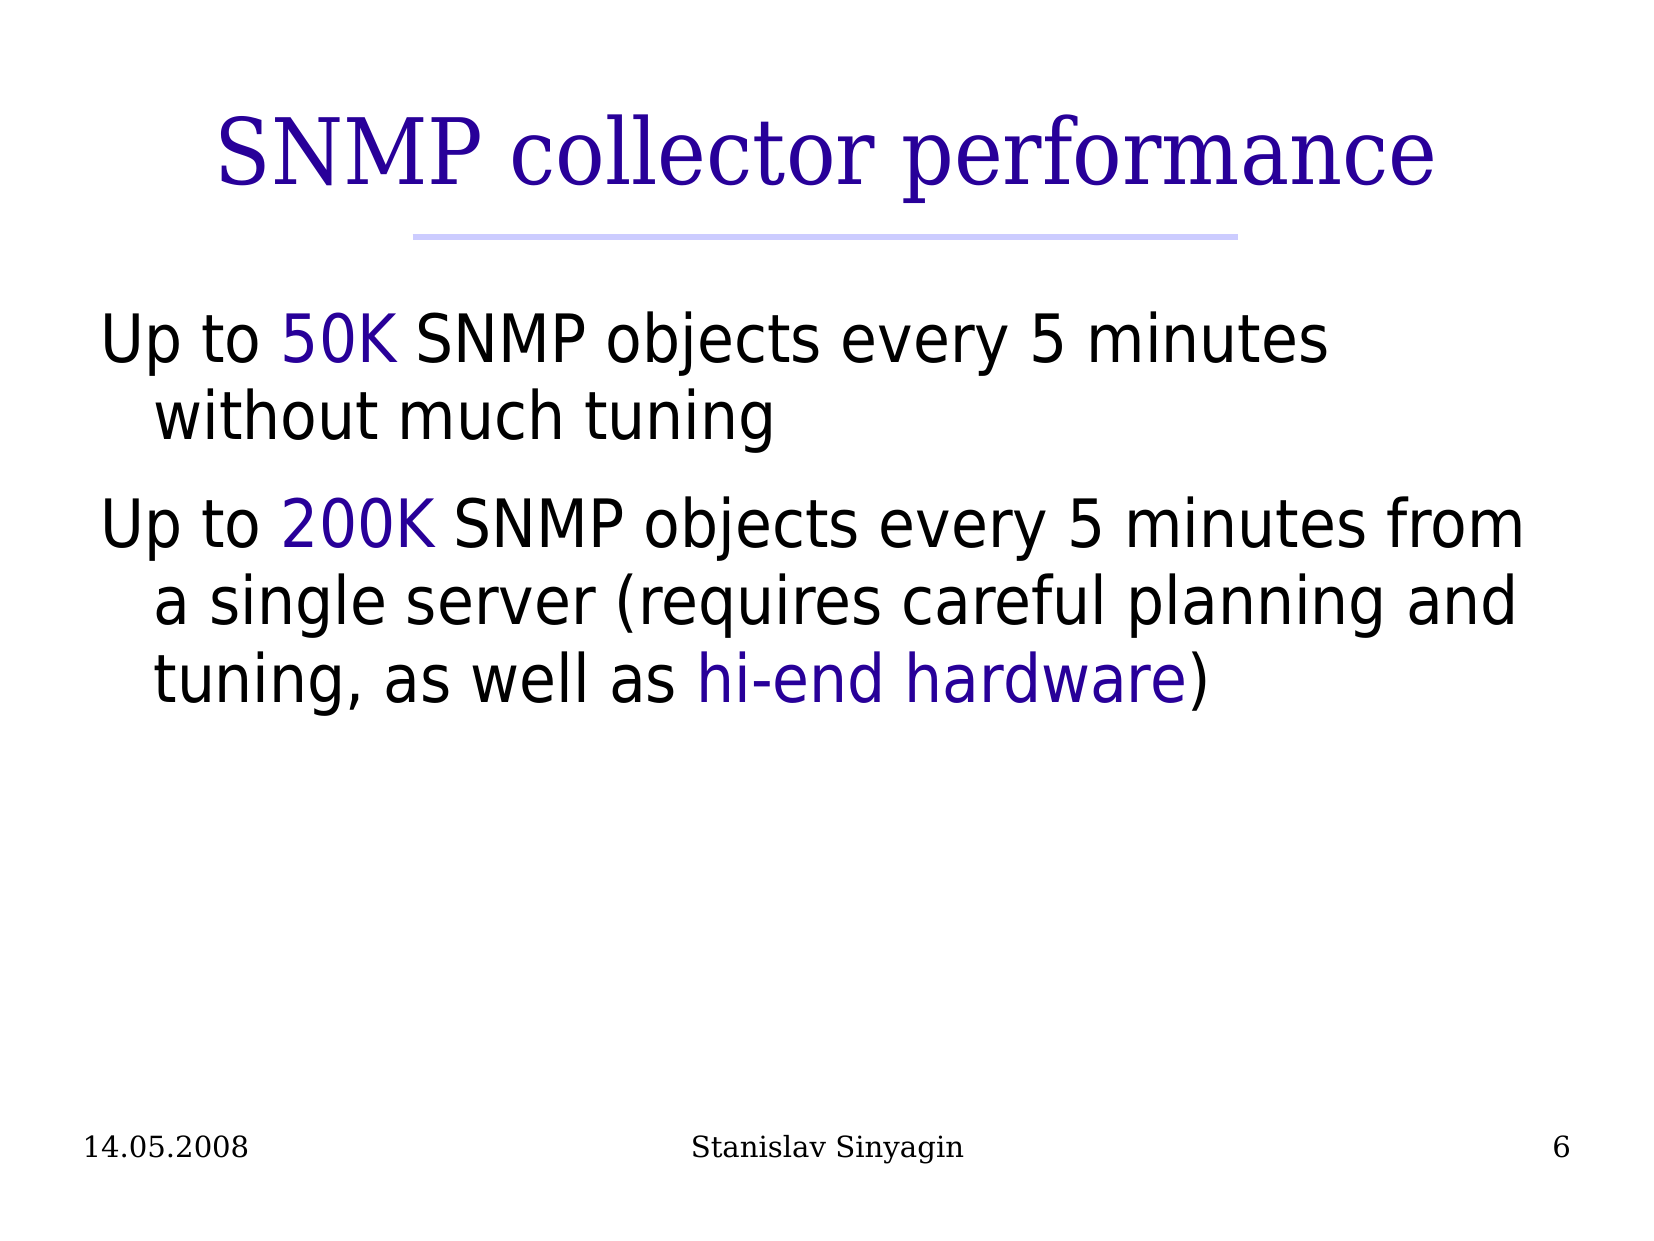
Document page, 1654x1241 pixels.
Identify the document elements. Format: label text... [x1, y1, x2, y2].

list Up to 50K SNMP objects every 5 minutes without much tuning Up to 200K SNMP objects every 5 minutes from a single server (requires careful planning and tuning, as well as hi-end hardware) [82, 300, 1571, 1109]
title SNMP collector performance [82, 49, 1571, 257]
